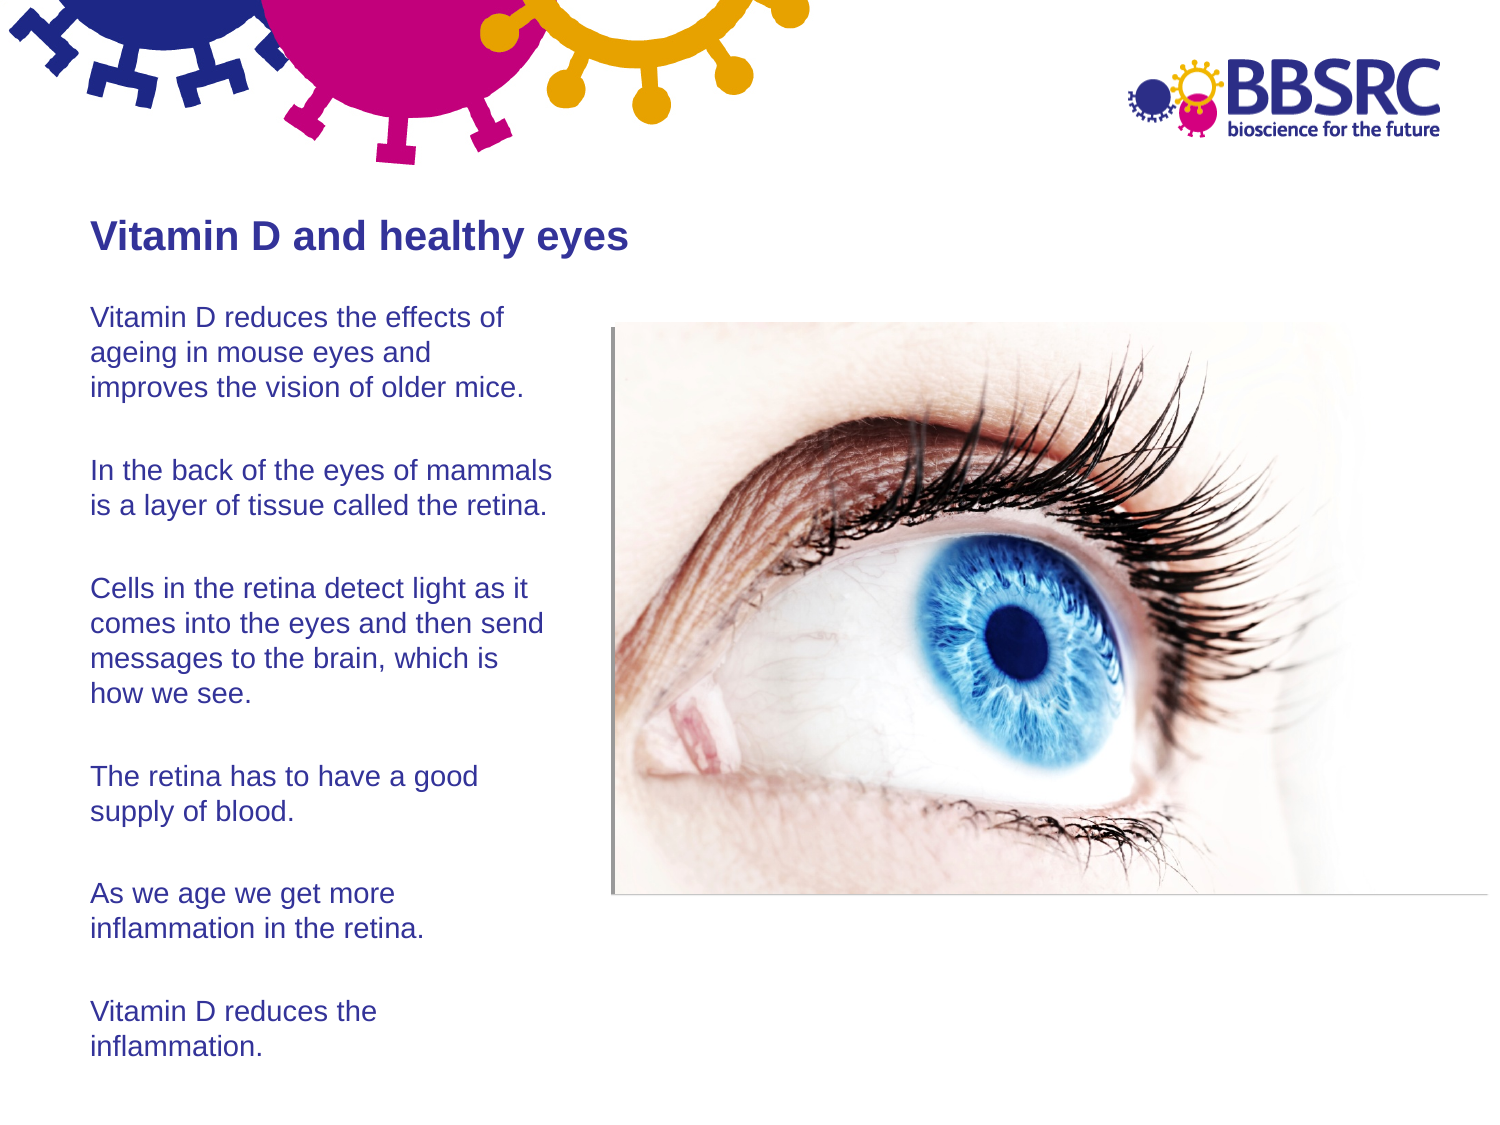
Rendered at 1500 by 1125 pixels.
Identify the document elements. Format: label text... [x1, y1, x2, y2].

picture [615, 322, 1495, 894]
list Vitamin D reduces the effects of ageing in mouse eyes and improves the vision of older mice. In the back of the eyes of mammals is a layer of tissue called the retina. Cells in the retina detect light as it comes into the eyes and then send messages to the brain, which is how we see. The retina has to have a good supply of blood. As we age we get more inflammation in the retina. Vitamin D reduces the inflammation. [75, 290, 569, 1095]
title Vitamin D and healthy eyes [75, 125, 656, 317]
